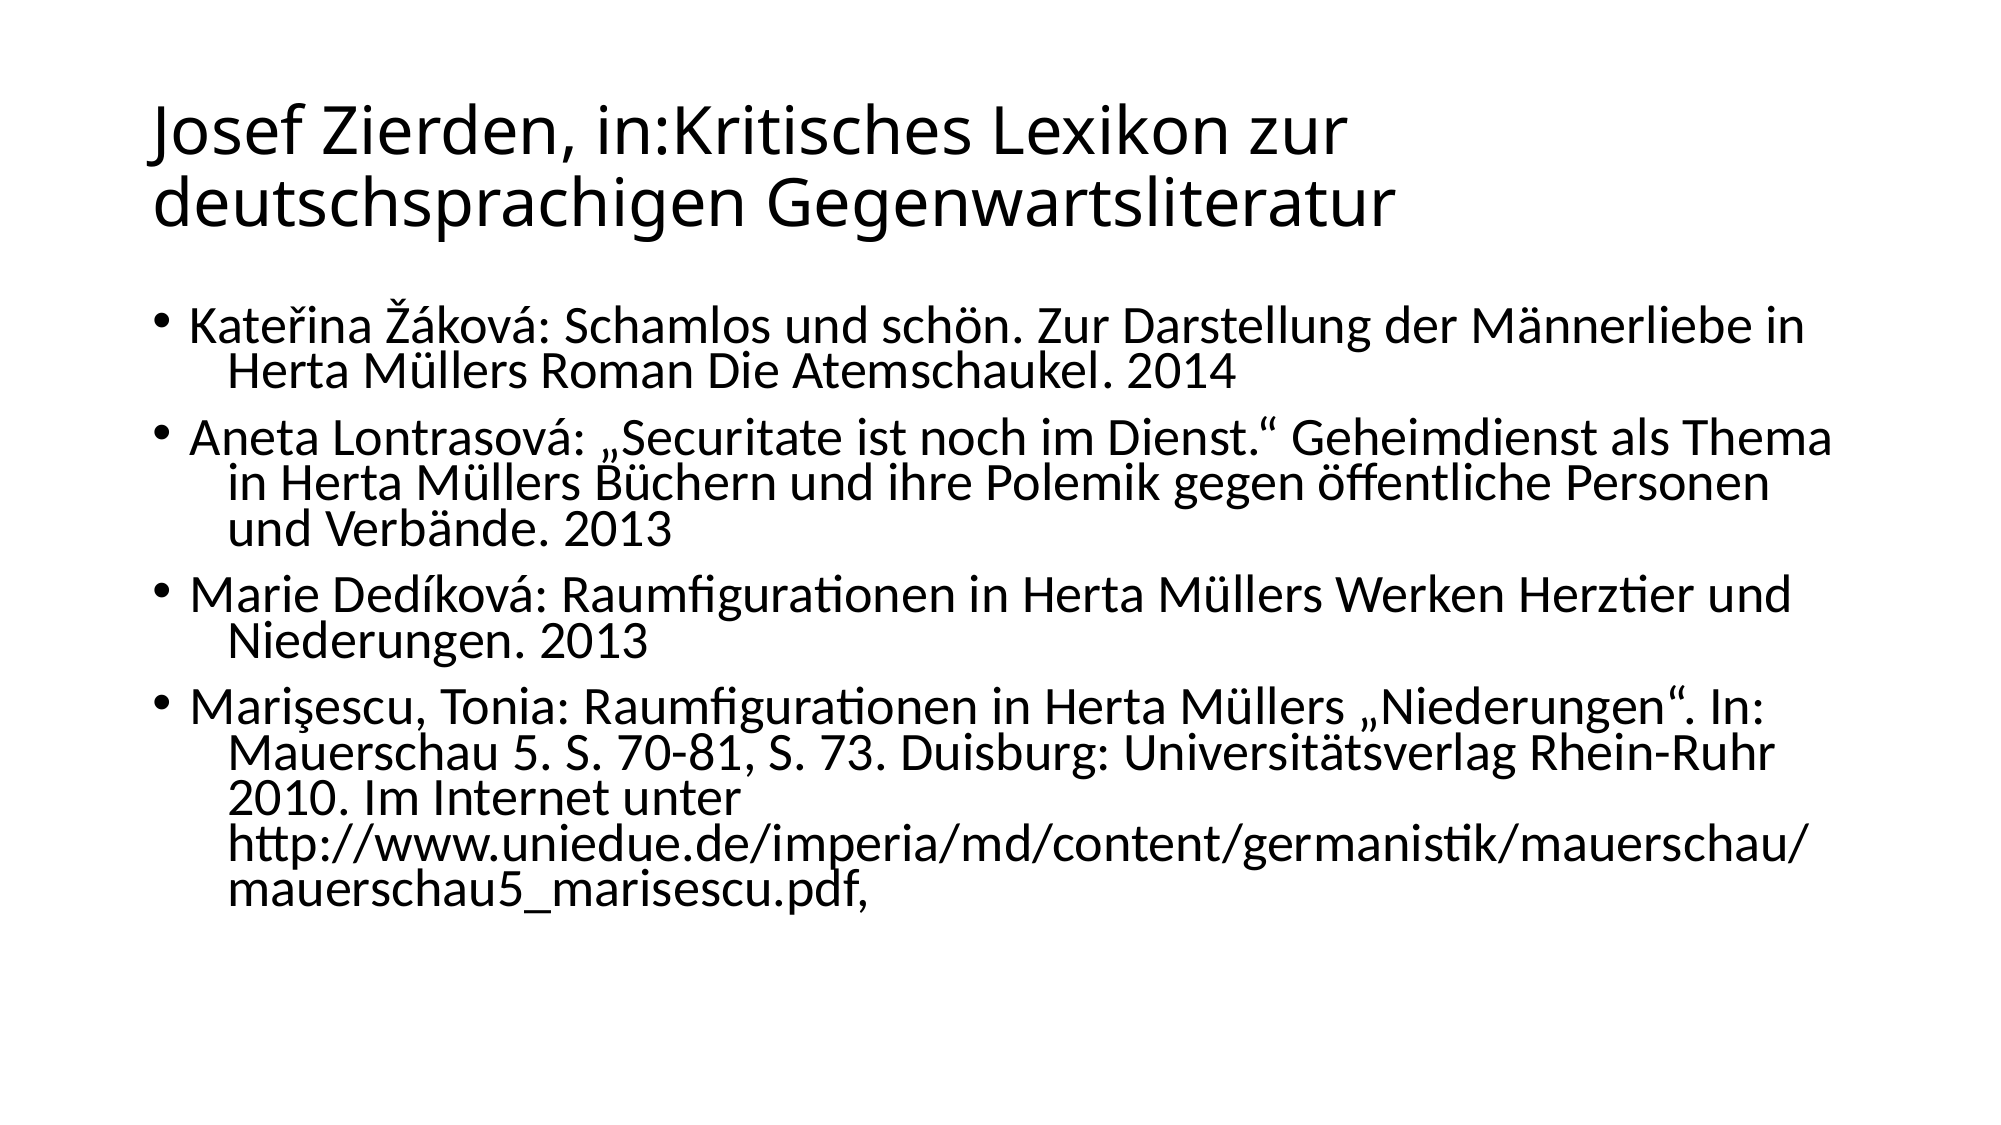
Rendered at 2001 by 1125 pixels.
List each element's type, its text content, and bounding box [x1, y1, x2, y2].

title Josef Zierden, in:Kritisches Lexikon zur deutschsprachigen Gegenwartsliteratur [137, 59, 1863, 278]
list Kateřina Žáková: Schamlos und schön. Zur Darstellung der Männerliebe in Herta Müllers Roman Die Atemschaukel. 2014 Aneta Lontrasová: „Securitate ist noch im Dienst.“ Geheimdienst als Thema in Herta Müllers Büchern und ihre Polemik gegen öffentliche Personen und Verbände. 2013 Marie Dedíková: Raumfigurationen in Herta Müllers Werken Herztier und Niederungen. 2013 Marişescu, Tonia: Raumfigurationen in Herta Müllers „Niederungen“. In: Mauerschau 5. S. 70-81, S. 73. Duisburg: Universitätsverlag Rhein-Ruhr 2010. Im Internet unter http://www.uniedue.de/imperia/md/content/germanistik/mauerschau/mauerschau5_marisescu.pdf, [137, 299, 1863, 1014]
